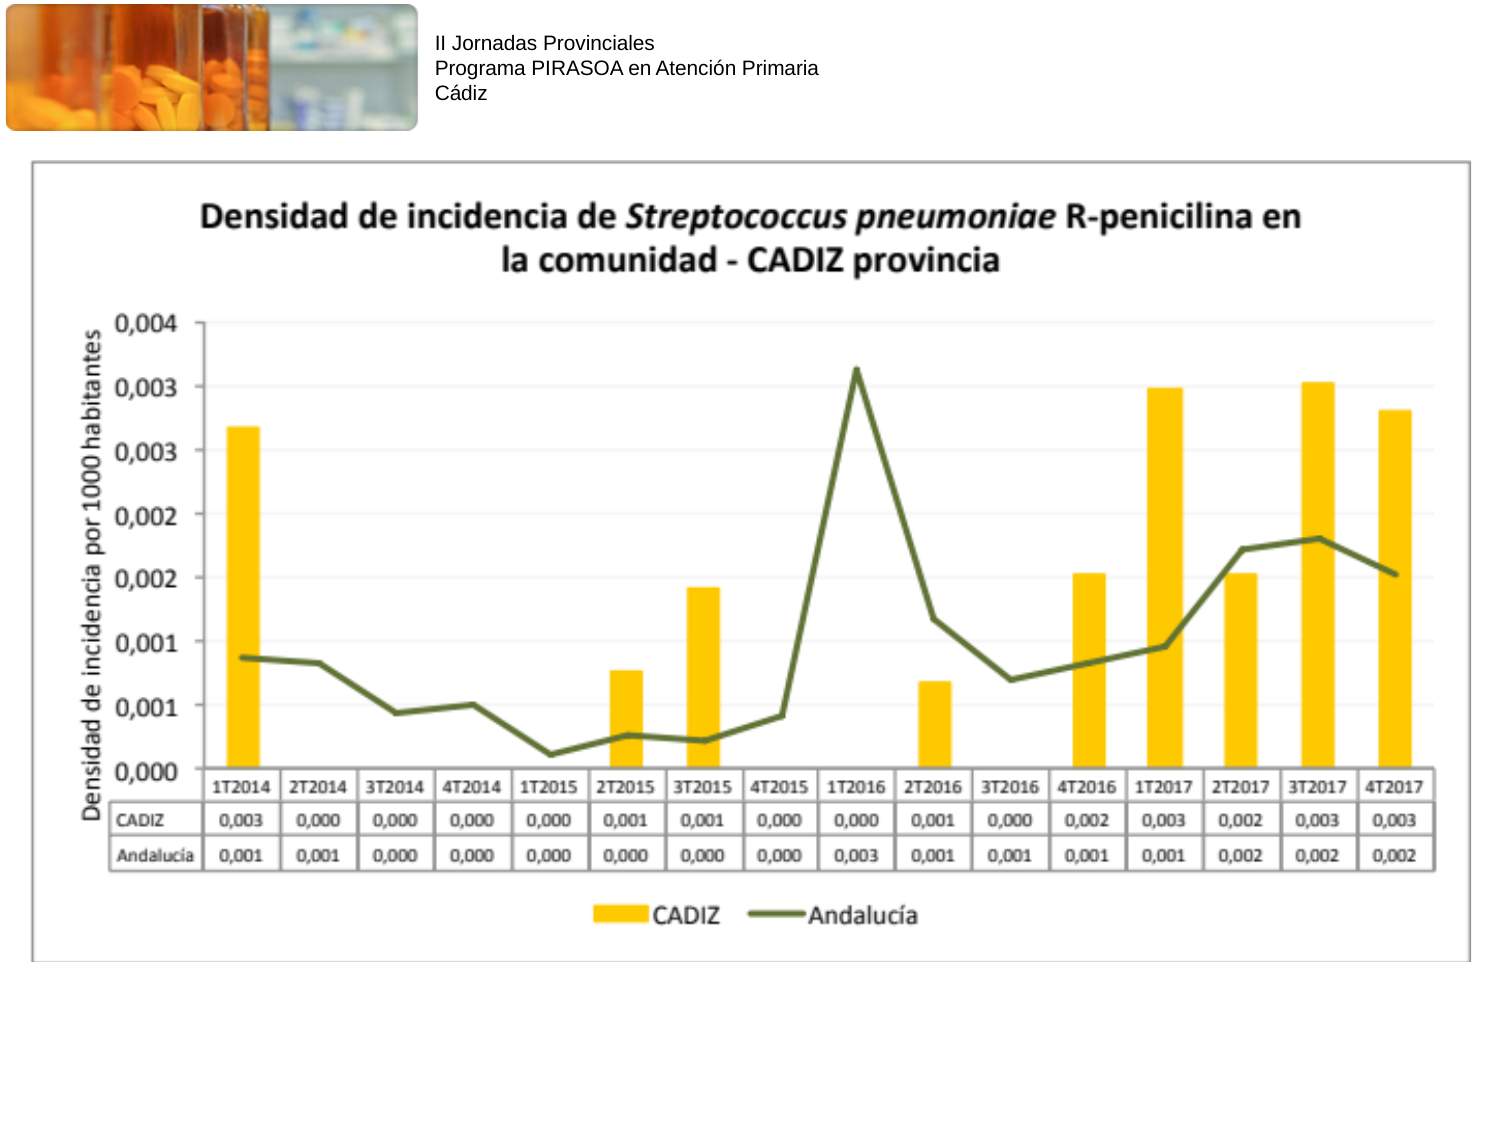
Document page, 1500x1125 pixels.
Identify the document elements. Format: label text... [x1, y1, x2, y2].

picture [30, 160, 1472, 962]
text_box II Jornadas Provinciales Programa PIRASOA en Atención Primaria Cádiz [420, 22, 882, 112]
picture [5, 4, 420, 131]
